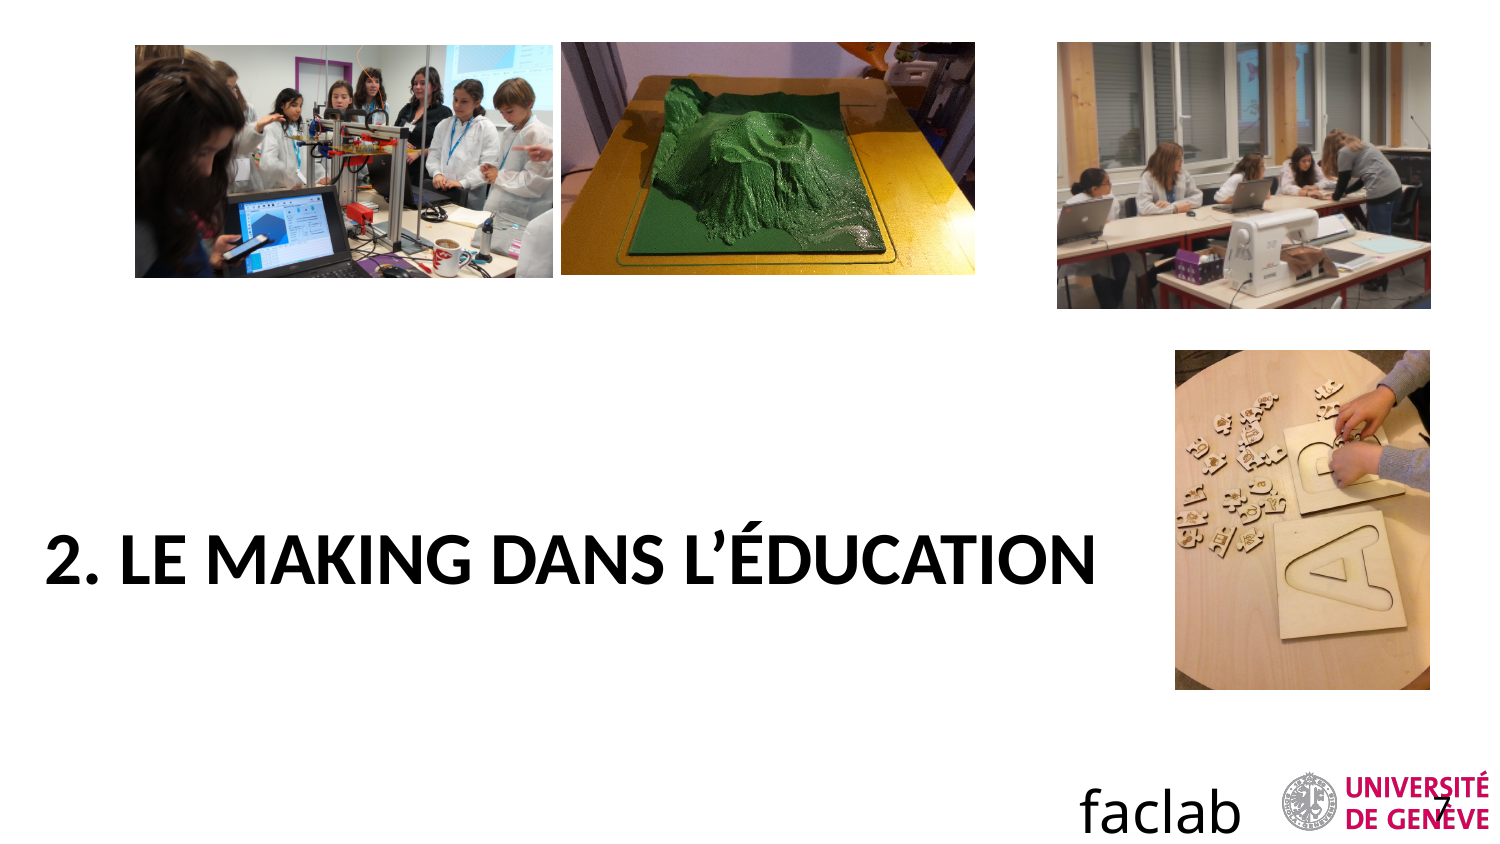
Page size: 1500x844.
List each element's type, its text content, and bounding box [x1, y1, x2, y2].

picture [1175, 350, 1430, 690]
title 2. LE MAKING dans l’éducation [29, 501, 1139, 628]
picture [135, 45, 553, 278]
picture [1269, 759, 1500, 844]
slide_number <numéro> [1417, 776, 1500, 821]
picture [1057, 42, 1431, 310]
picture [561, 42, 975, 275]
